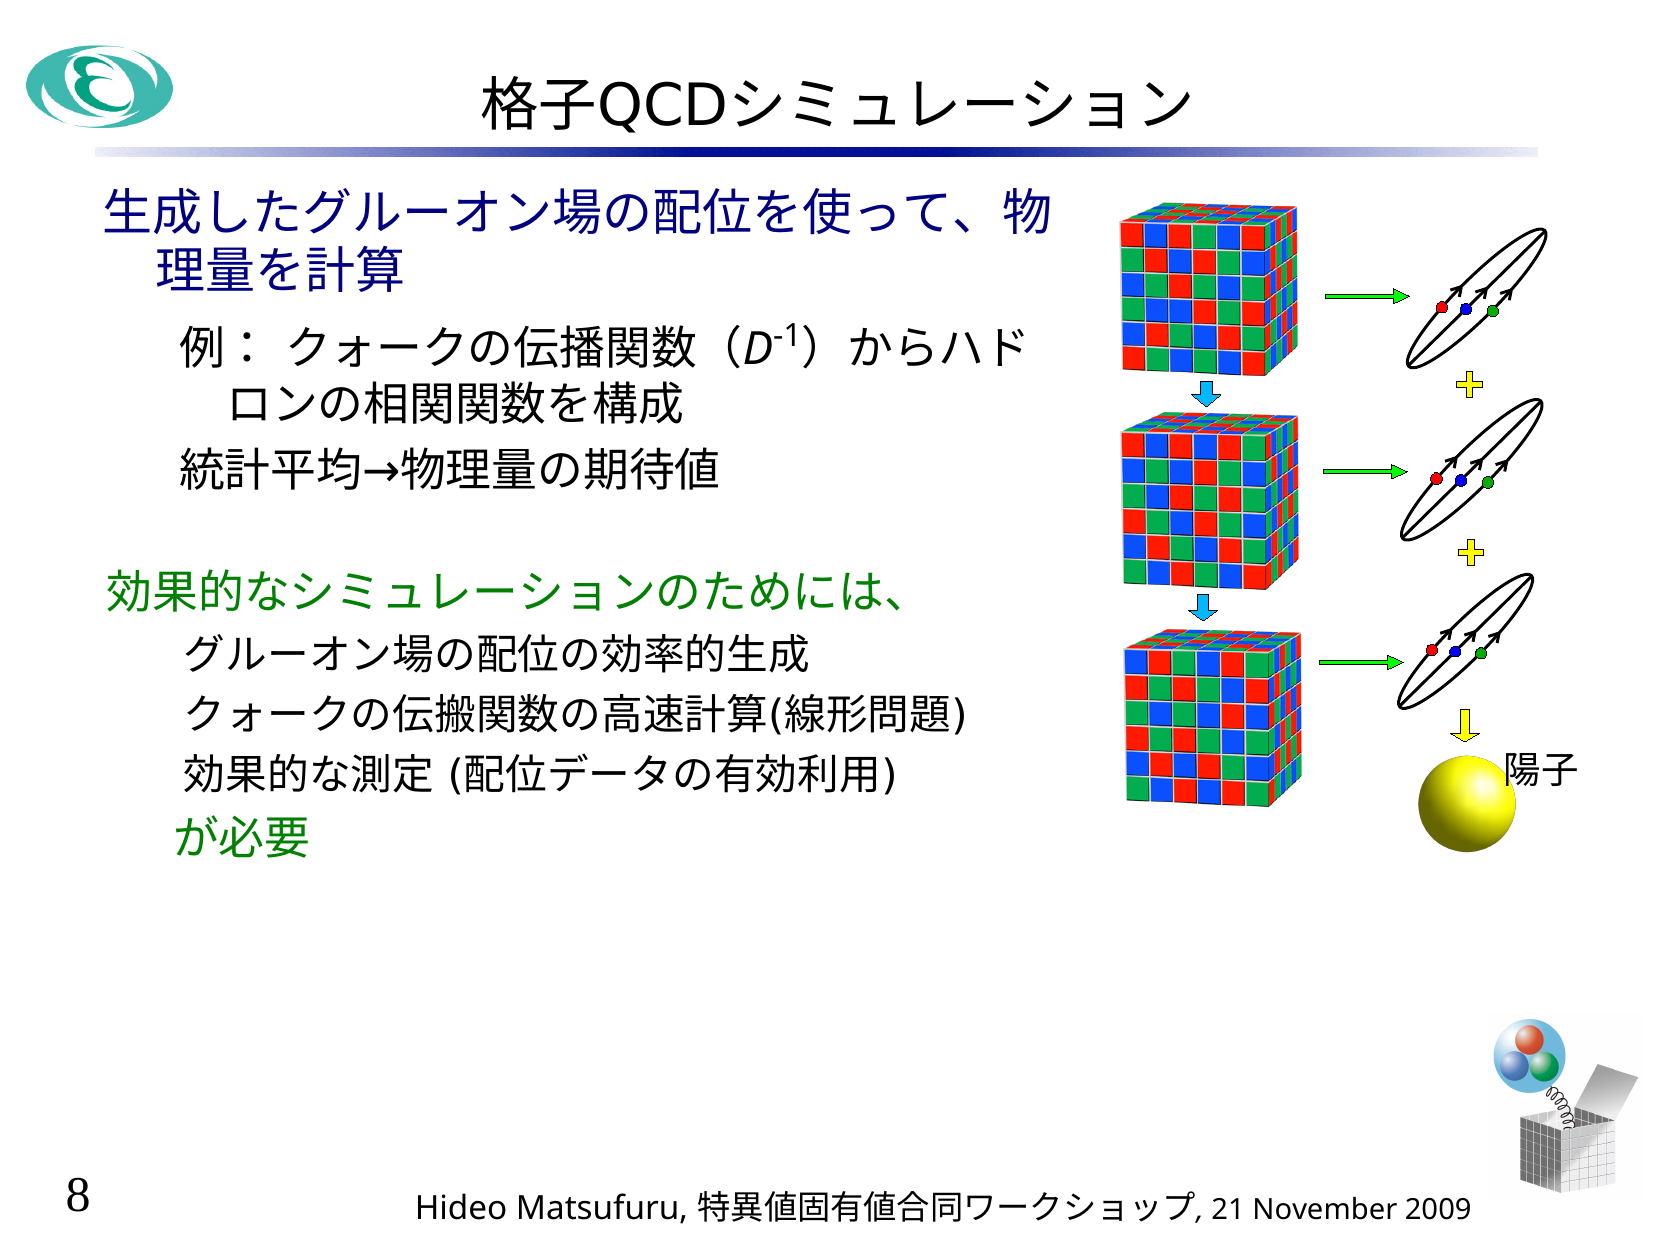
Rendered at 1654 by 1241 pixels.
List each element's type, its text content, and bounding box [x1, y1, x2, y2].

text_box [1487, 305, 1499, 317]
text_box [1458, 539, 1484, 566]
list 生成したグルーオン場の配位を使って、物理量を計算 例： クォークの伝播関数（D-1）からハドロンの相関関数を構成 統計平均→物理量の期待値 [84, 183, 1075, 838]
text_box [1426, 644, 1438, 656]
text_box [1455, 474, 1467, 487]
text_box [1430, 472, 1443, 485]
text_box [1319, 655, 1404, 670]
picture [20, 37, 179, 136]
title 格子QCDシミュレーション [235, 51, 1440, 159]
text_box [1323, 464, 1408, 479]
text_box [1188, 594, 1218, 621]
text_box [1325, 288, 1410, 304]
text_box [1460, 303, 1472, 315]
text_box [1456, 371, 1483, 398]
picture [1107, 193, 1308, 385]
picture [1111, 619, 1312, 817]
text_box [1191, 381, 1221, 407]
text_box [1450, 709, 1480, 742]
picture [1108, 402, 1309, 599]
picture [1488, 1012, 1644, 1200]
picture [1440, 147, 1538, 157]
picture [95, 147, 235, 157]
text_box [1482, 476, 1494, 489]
list 効果的なシミュレーションのためには、 グルーオン場の配位の効率的生成 クォークの伝搬関数の高速計算(線形問題) 効果的な測定 (配位データの有効利用) が必要 [89, 565, 1079, 936]
text_box [1475, 647, 1487, 659]
text_box 陽子 [1503, 740, 1601, 789]
text_box [1449, 646, 1461, 657]
text_box [1436, 301, 1448, 313]
